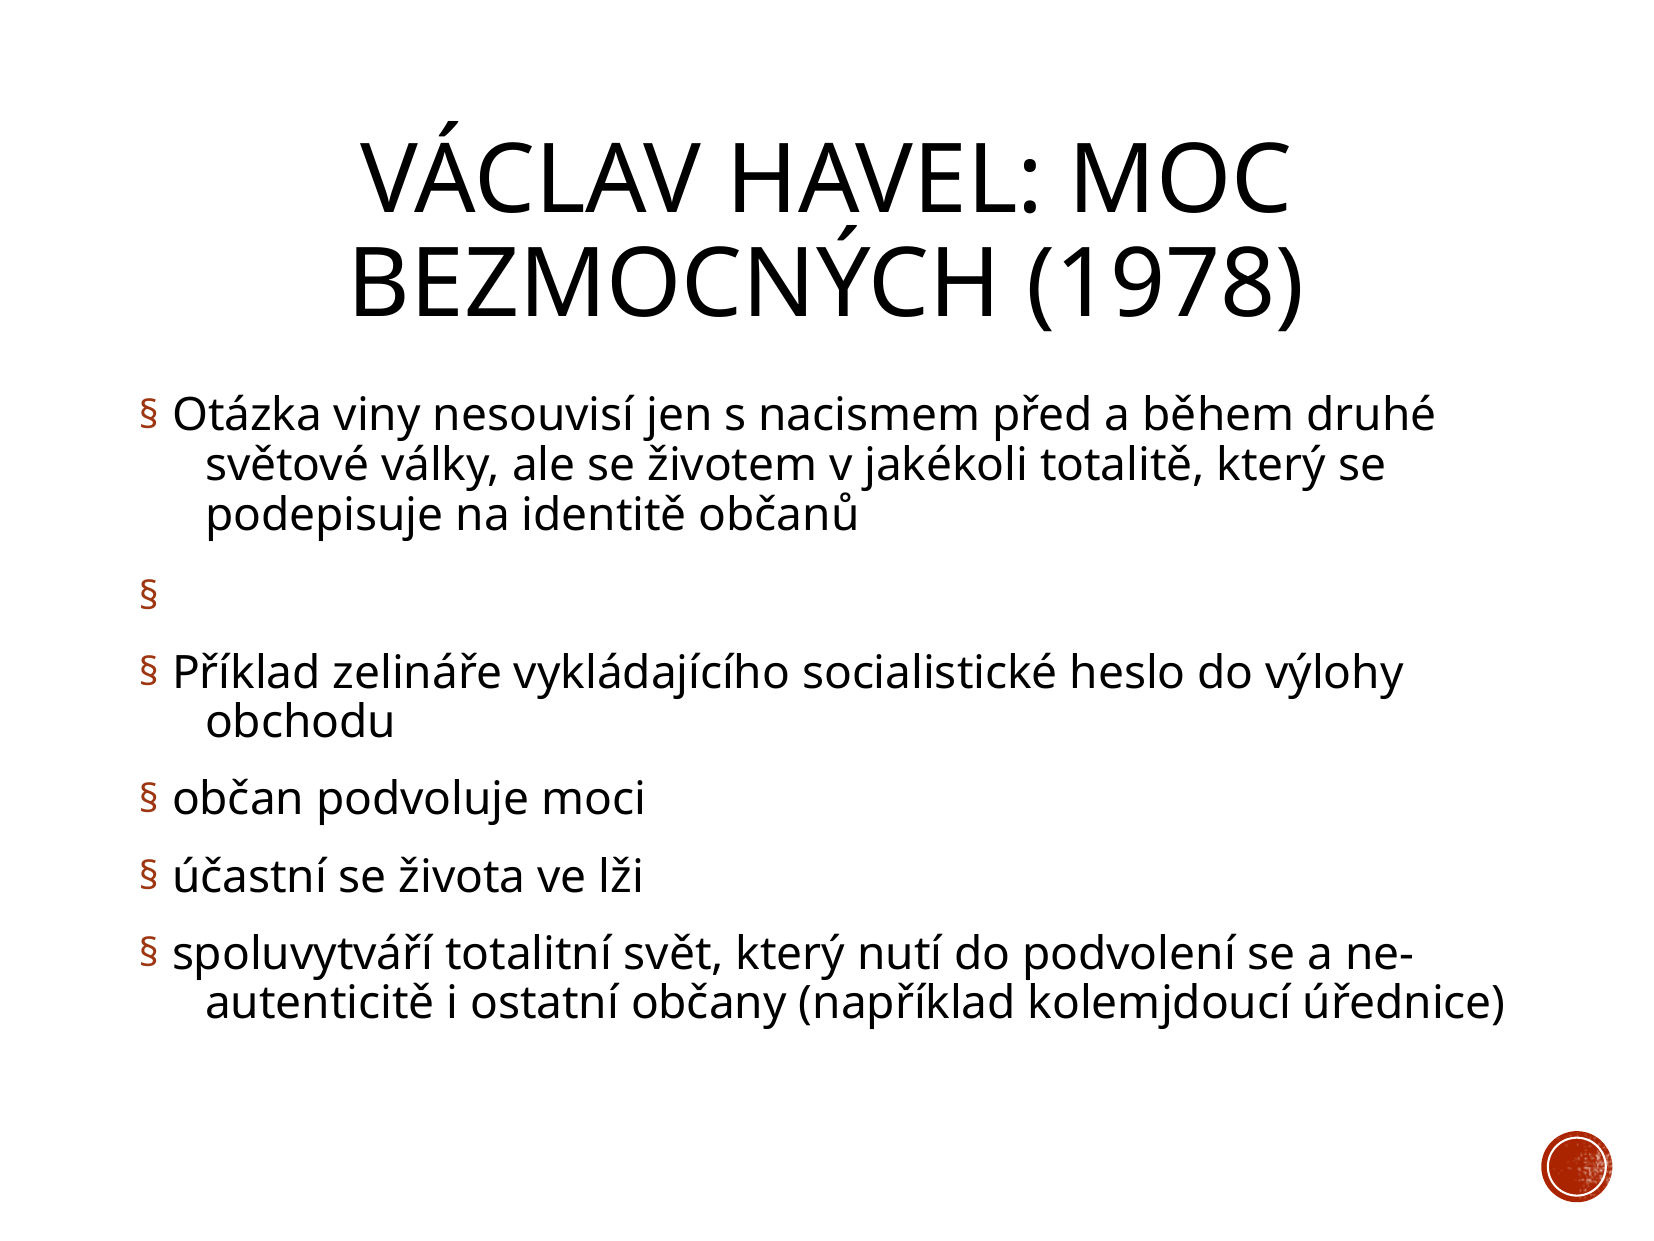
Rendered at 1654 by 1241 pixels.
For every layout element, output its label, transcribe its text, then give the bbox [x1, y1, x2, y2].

title Václav Havel: Moc bezmocných (1978) [124, 87, 1530, 379]
list Otázka viny nesouvisí jen s nacismem před a během druhé světové války, ale se životem v jakékoli totalitě, který se podepisuje na identitě občanů Příklad zelináře vykládajícího socialistické heslo do výlohy obchodu občan podvoluje moci účastní se života ve lži spoluvytváří totalitní svět, který nutí do podvolení se a ne-autenticitě i ostatní občany (například kolemjdoucí úřednice) [124, 383, 1530, 1117]
